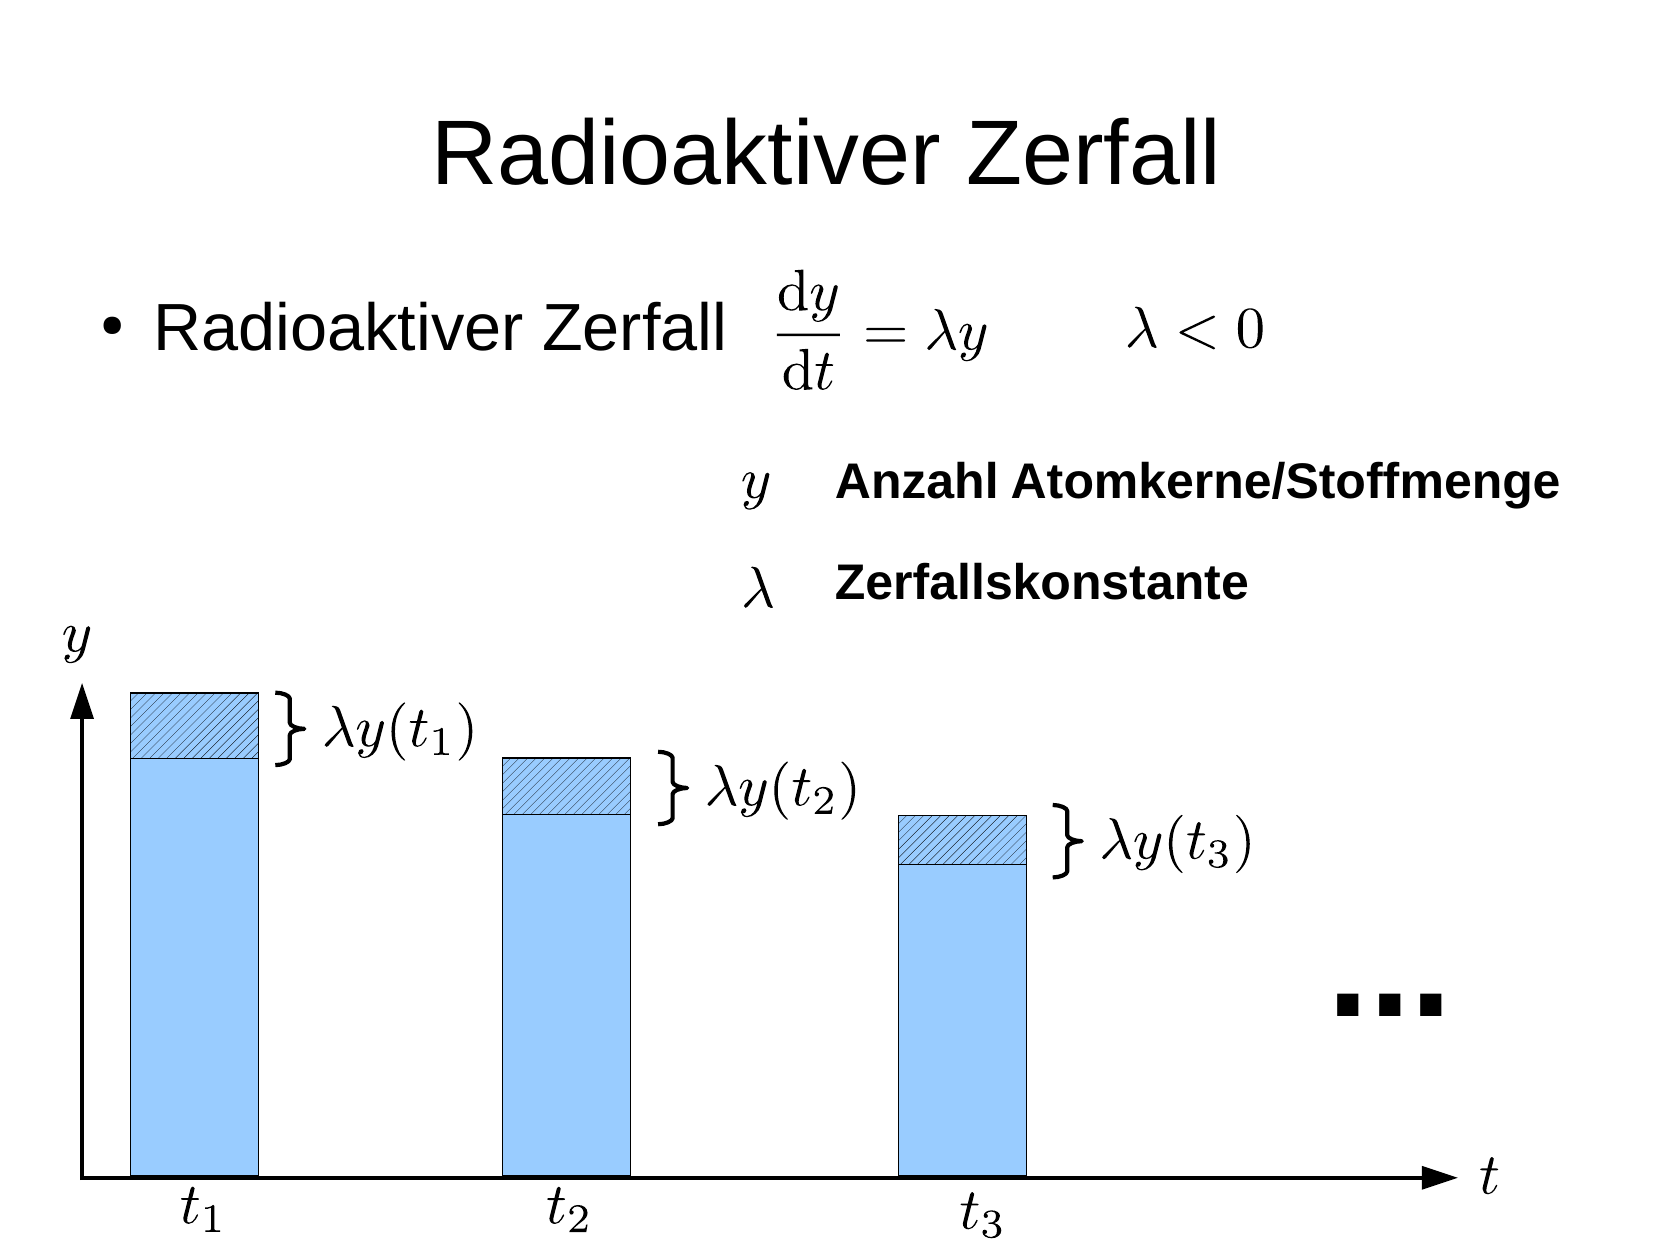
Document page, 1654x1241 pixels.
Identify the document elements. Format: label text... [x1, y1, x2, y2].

text_box Zerfallskonstante [820, 546, 1288, 618]
text_box ... [1312, 873, 1468, 1056]
text_box [130, 692, 259, 1176]
text_box [740, 566, 775, 608]
text_box [321, 702, 478, 761]
text_box [1124, 306, 1265, 350]
text_box [1478, 1157, 1500, 1195]
text_box [61, 625, 93, 664]
text_box [502, 757, 631, 1176]
text_box [740, 472, 772, 510]
text_box Anzahl Atomkerne/Stoffmenge [820, 446, 1577, 517]
text_box [704, 761, 861, 820]
text_box [1099, 814, 1256, 874]
title Radioaktiver Zerfall [82, 56, 1571, 250]
list Radioaktiver Zerfall [82, 290, 1571, 1094]
text_box [898, 815, 1027, 1176]
text_box [545, 1186, 591, 1233]
text_box [959, 1192, 1004, 1239]
text_box [179, 1186, 224, 1232]
text_box [776, 269, 989, 390]
